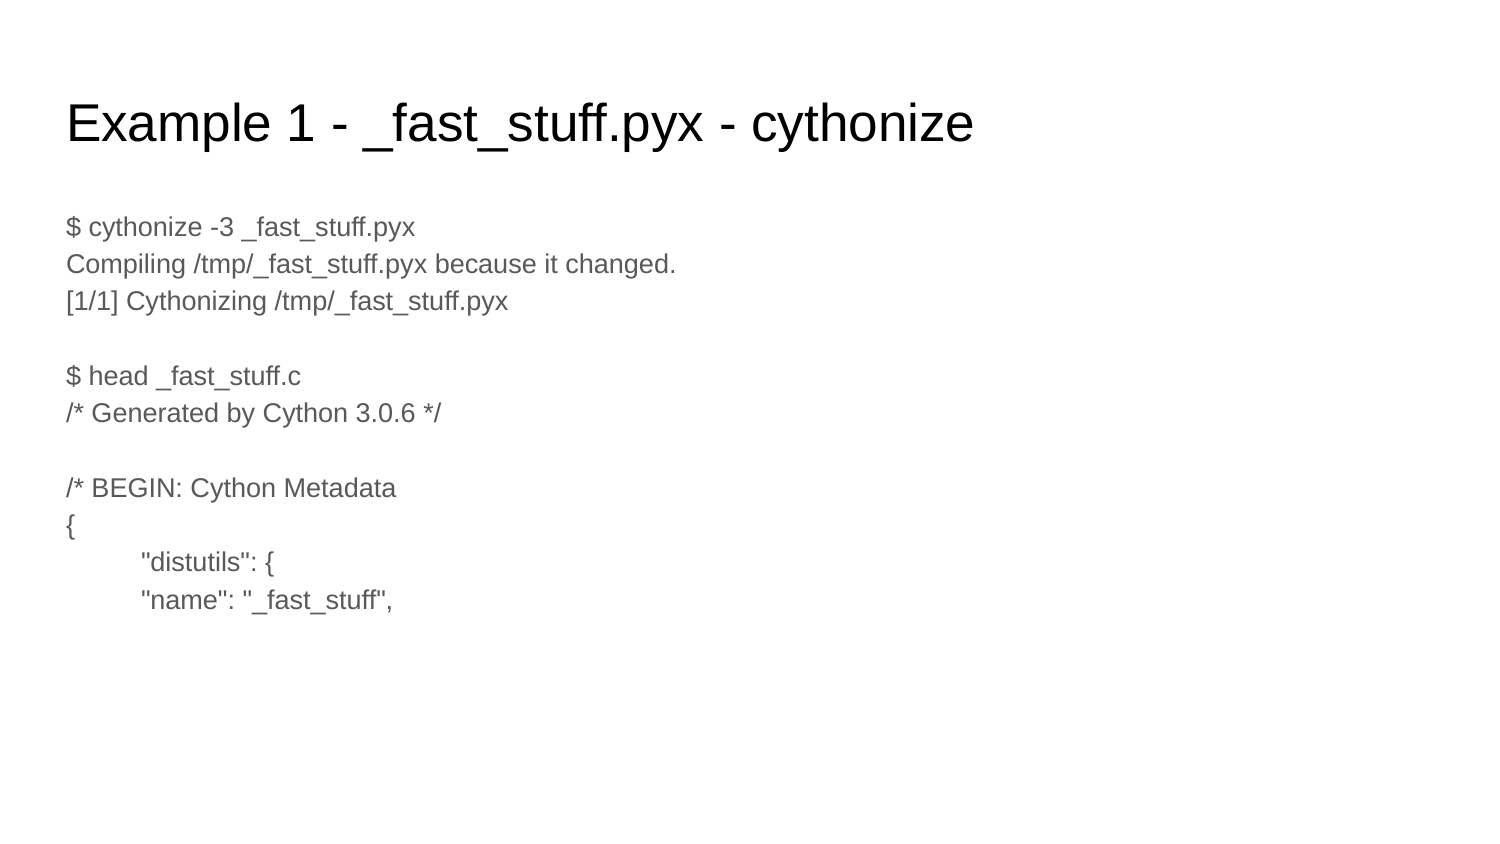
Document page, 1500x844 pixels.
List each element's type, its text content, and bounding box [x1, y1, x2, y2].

title Example 1 - _fast_stuff.pyx - cythonize [51, 72, 1449, 167]
list $ cythonize -3 _fast_stuff.pyx Compiling /tmp/_fast_stuff.pyx because it changed. [1/1] Cythonizing /tmp/_fast_stuff.pyx $ head _fast_stuff.c /* Generated by Cython 3.0.6 */ /* BEGIN: Cython Metadata { "distutils": { "name": "_fast_stuff", [51, 189, 1449, 817]
